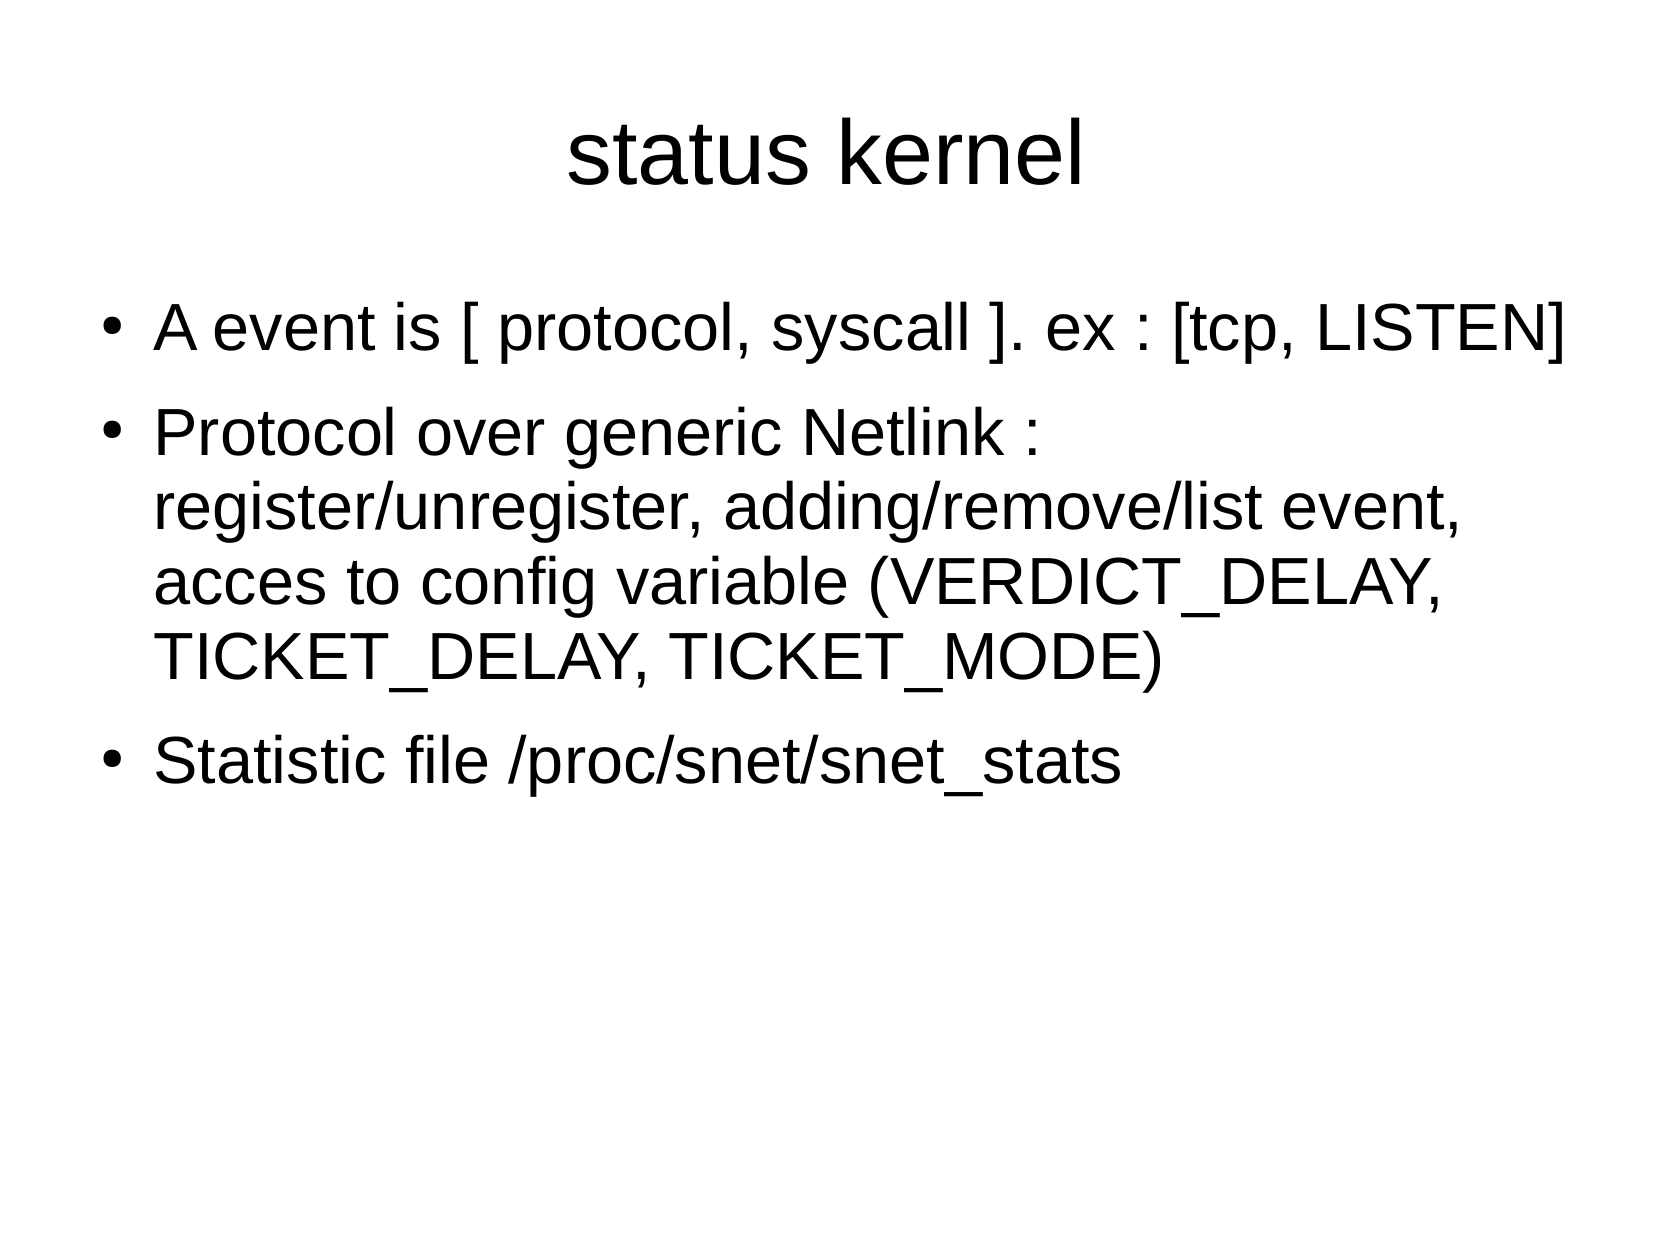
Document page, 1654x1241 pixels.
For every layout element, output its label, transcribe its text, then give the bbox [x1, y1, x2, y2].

title status kernel [82, 56, 1571, 250]
list A event is [ protocol, syscall ]. ex : [tcp, LISTEN] Protocol over generic Netlink : register/unregister, adding/remove/list event, acces to config variable (VERDICT_DELAY, TICKET_DELAY, TICKET_MODE) Statistic file /proc/snet/snet_stats [82, 290, 1571, 1109]
